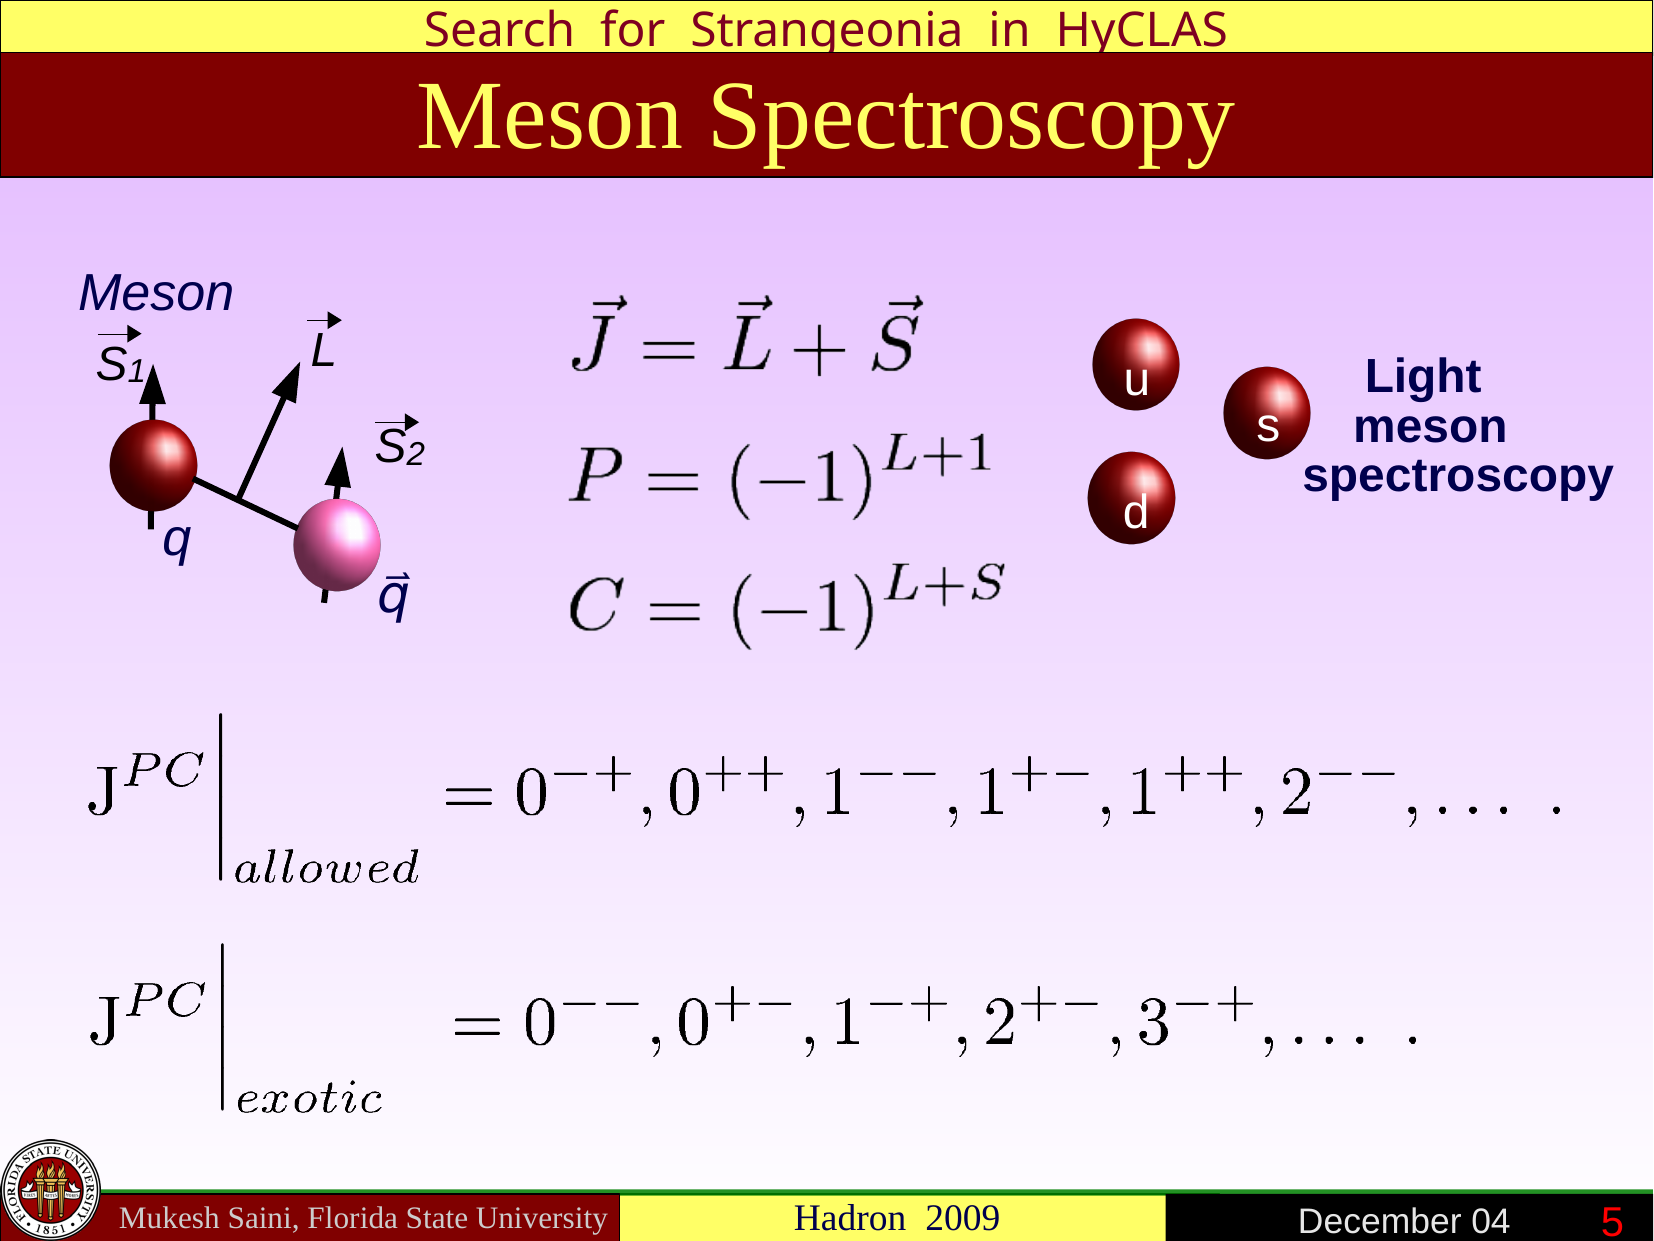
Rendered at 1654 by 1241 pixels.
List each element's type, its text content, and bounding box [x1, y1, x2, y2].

picture [529, 252, 1050, 532]
text_box S1 [80, 330, 161, 410]
picture [82, 936, 1430, 1122]
picture [80, 706, 1573, 893]
text_box u [1108, 344, 1166, 413]
chart [325, 532, 1330, 706]
text_box Meson Spectroscopy [401, 53, 1252, 178]
picture [0, 1139, 101, 1241]
text_box s [1241, 390, 1296, 460]
text_box meson [1338, 391, 1523, 440]
text_box S2 [359, 412, 475, 532]
text_box q [147, 500, 207, 574]
text_box L [295, 315, 388, 439]
text_box d [1108, 477, 1165, 532]
text_box Light [1349, 341, 1497, 391]
text_box spectroscopy [1287, 440, 1630, 509]
text_box Meson [63, 256, 250, 330]
